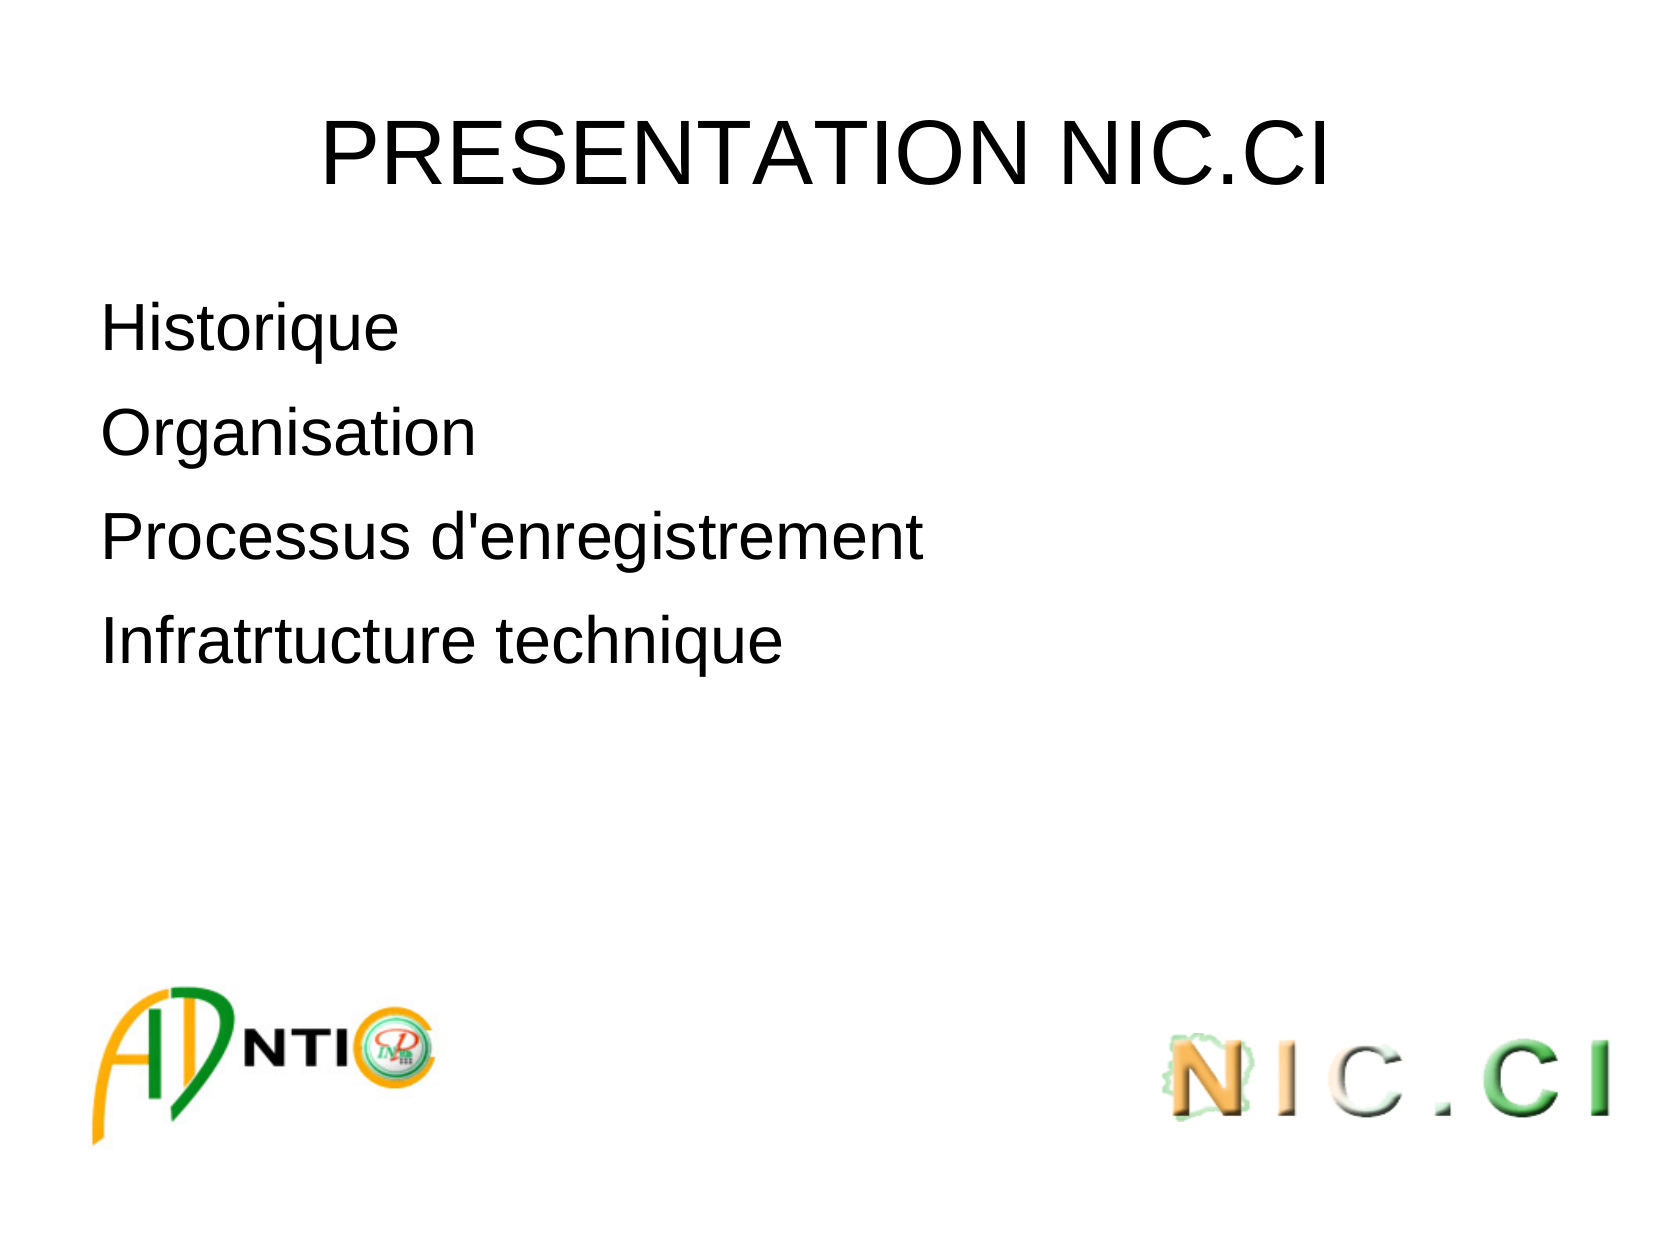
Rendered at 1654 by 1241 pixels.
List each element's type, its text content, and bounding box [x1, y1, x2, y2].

picture [1151, 1033, 1625, 1123]
title PRESENTATION NIC.CI [82, 56, 1571, 250]
list Historique Organisation Processus d'enregistrement Infratrtucture technique [82, 290, 1571, 1094]
picture [88, 1094, 452, 1153]
